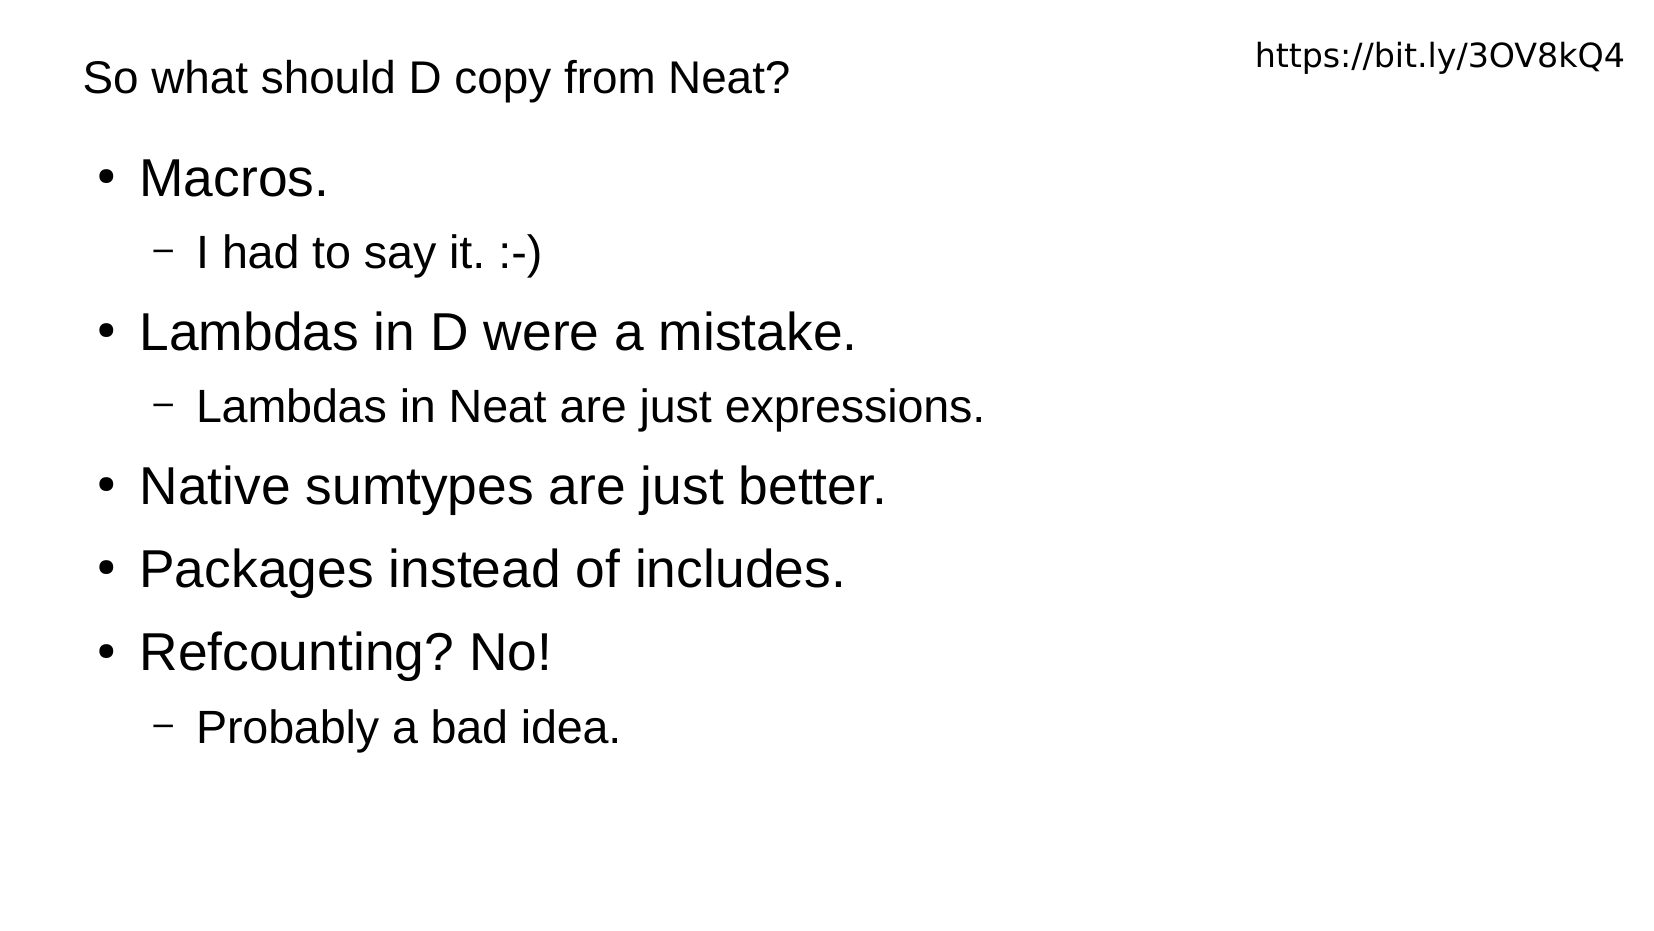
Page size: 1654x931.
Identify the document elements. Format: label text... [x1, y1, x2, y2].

list Macros. I had to say it. :-) Lambdas in D were a mistake. Lambdas in Neat are just expressions. Native sumtypes are just better. Packages instead of includes. Refcounting? No! Probably a bad idea. [82, 147, 1571, 758]
title So what should D copy from Neat? [82, 37, 1270, 119]
